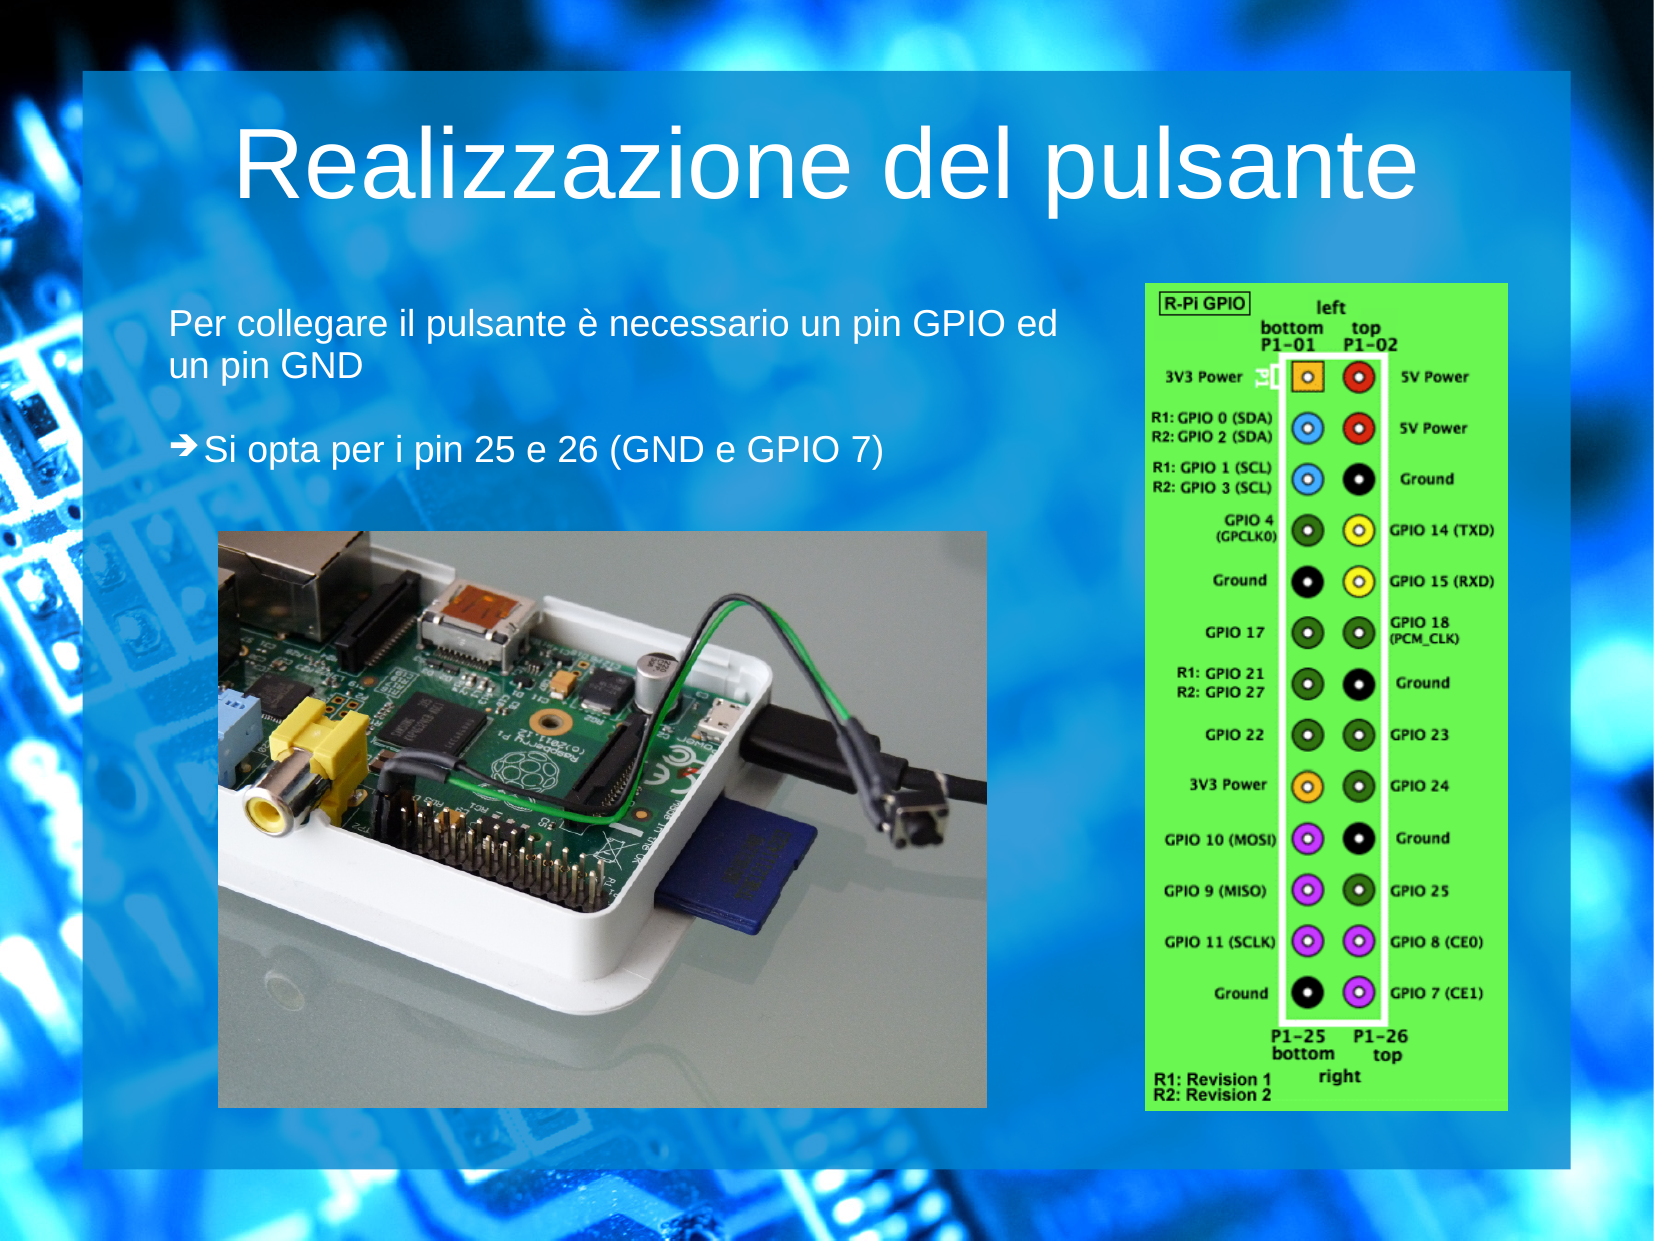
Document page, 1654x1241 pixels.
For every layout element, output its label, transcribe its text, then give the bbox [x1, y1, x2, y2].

picture [0, 0, 1654, 1241]
text_box [82, 257, 1571, 1170]
text_box Per collegare il pulsante è necessario un pin GPIO ed un pin GND Si opta per i pin 25 e 26 (GND e GPIO 7) [153, 295, 1087, 626]
title Realizzazione del pulsante [82, 70, 1571, 257]
